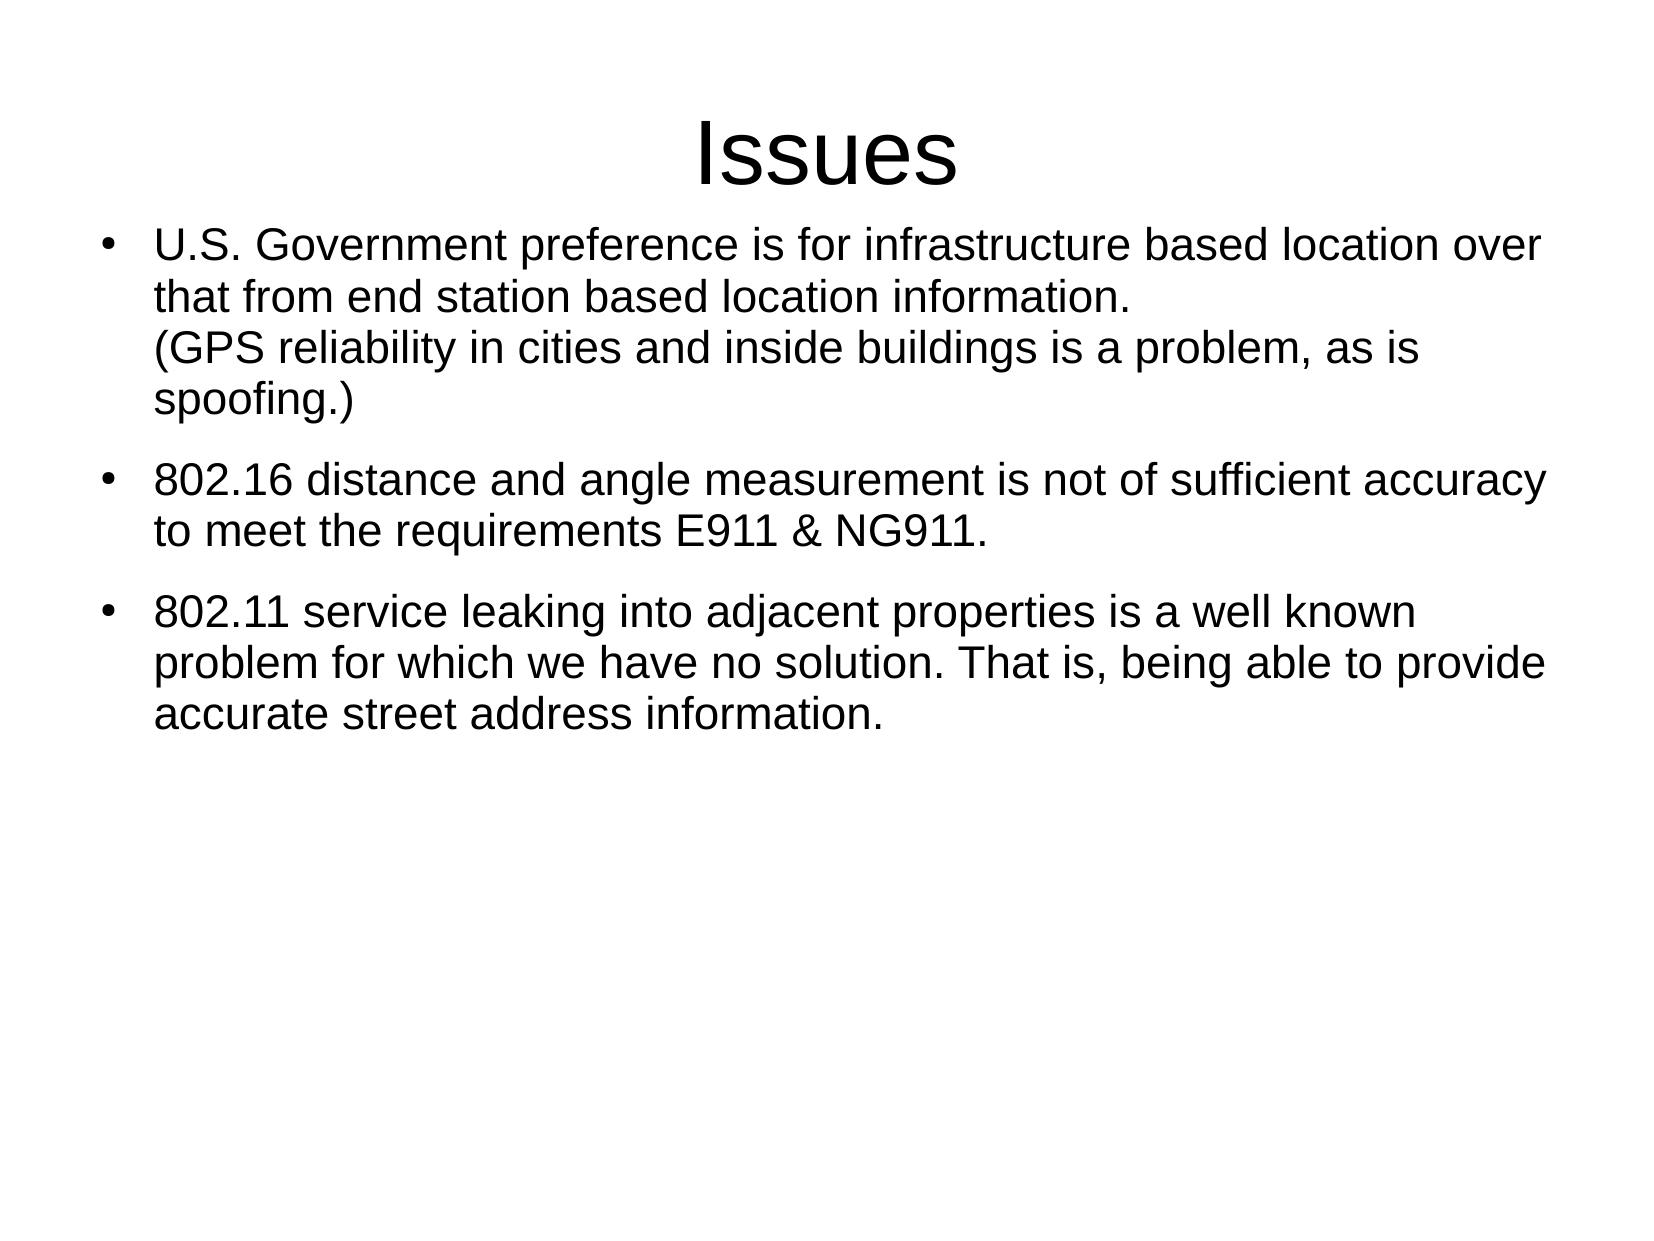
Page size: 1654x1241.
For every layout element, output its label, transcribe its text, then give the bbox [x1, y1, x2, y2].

title Issues [82, 56, 1571, 219]
list U.S. Government preference is for infrastructure based location over that from end station based location information. (GPS reliability in cities and inside buildings is a problem, as is spoofing.) 802.16 distance and angle measurement is not of sufficient accuracy to meet the requirements E911 & NG911. 802.11 service leaking into adjacent properties is a well known problem for which we have no solution. That is, being able to provide accurate street address information. [82, 219, 1571, 1201]
